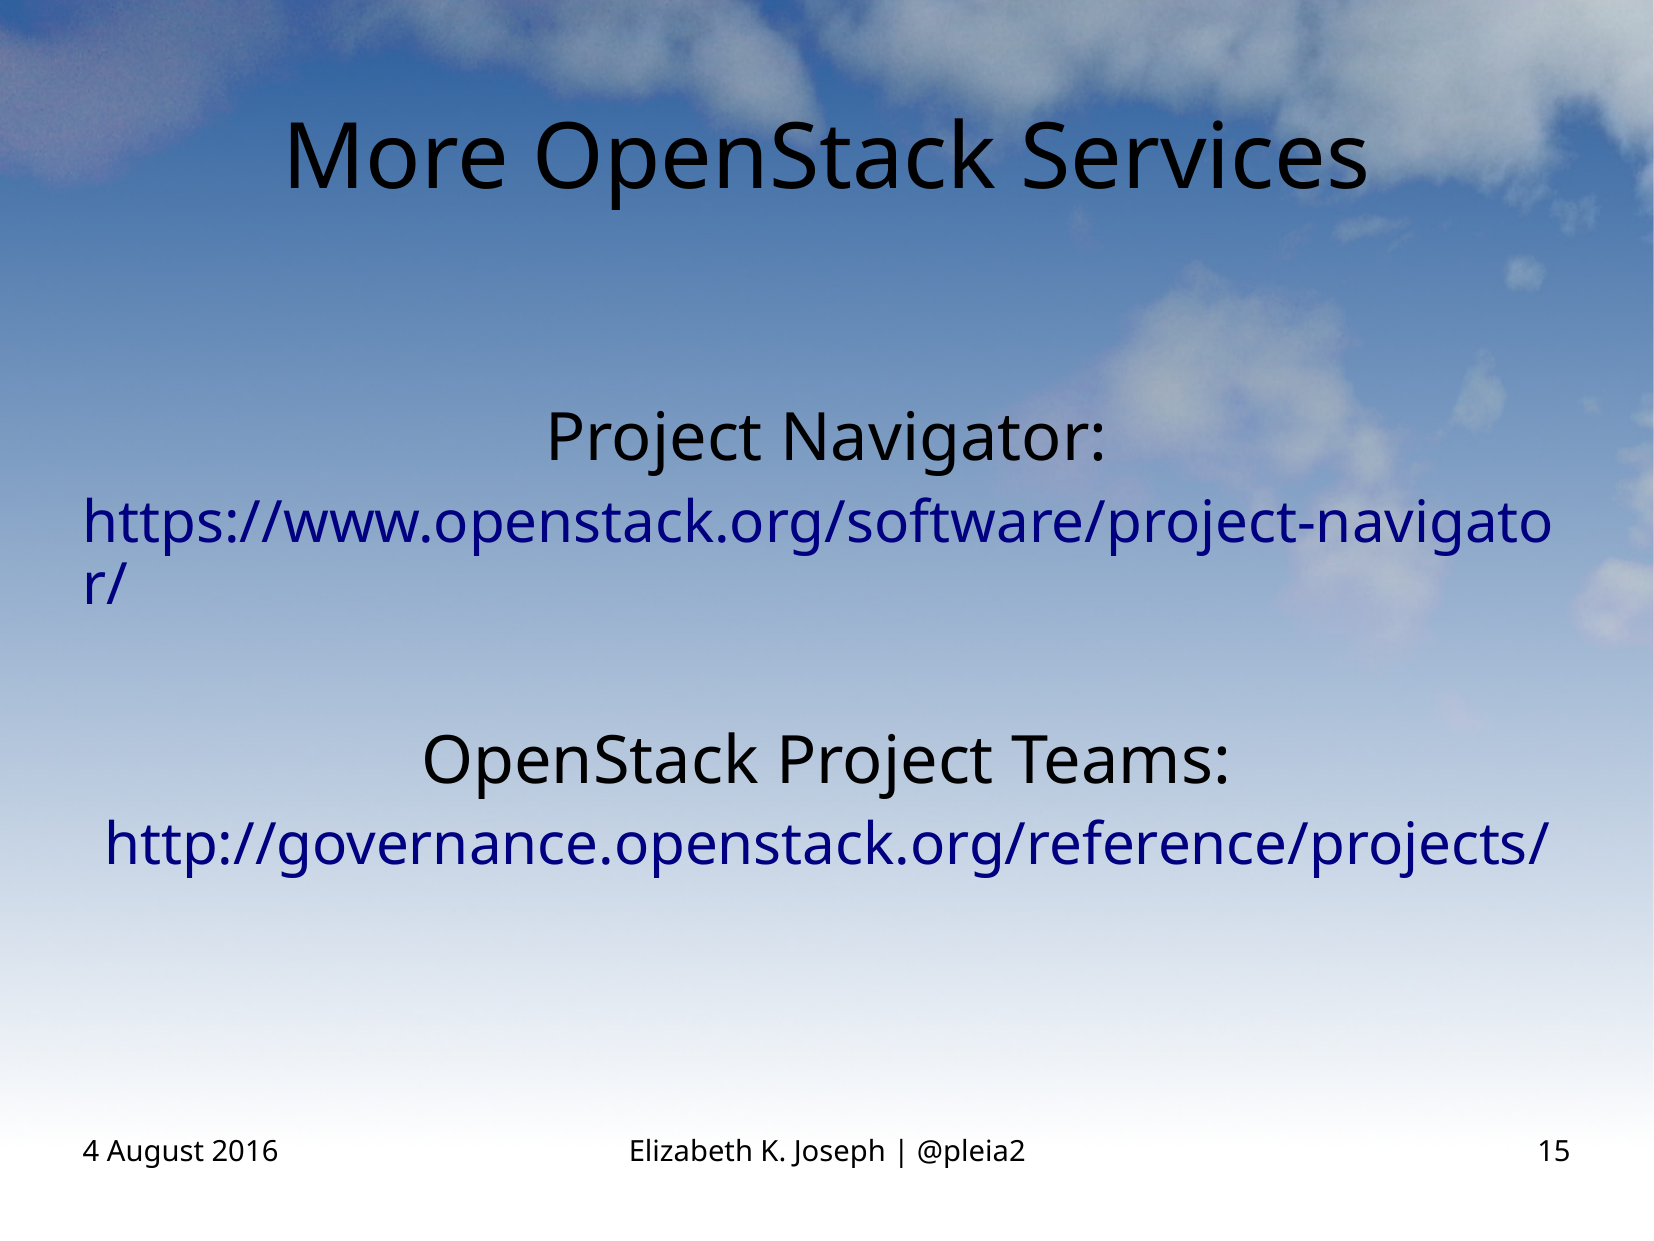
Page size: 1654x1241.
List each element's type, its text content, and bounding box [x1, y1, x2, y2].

subtitle Project Navigator: https://www.openstack.org/software/project-navigator/ OpenStack Project Teams: http://governance.openstack.org/reference/projects/ [82, 290, 1571, 1010]
title More OpenStack Services [82, 49, 1571, 257]
picture [0, 0, 1654, 1241]
